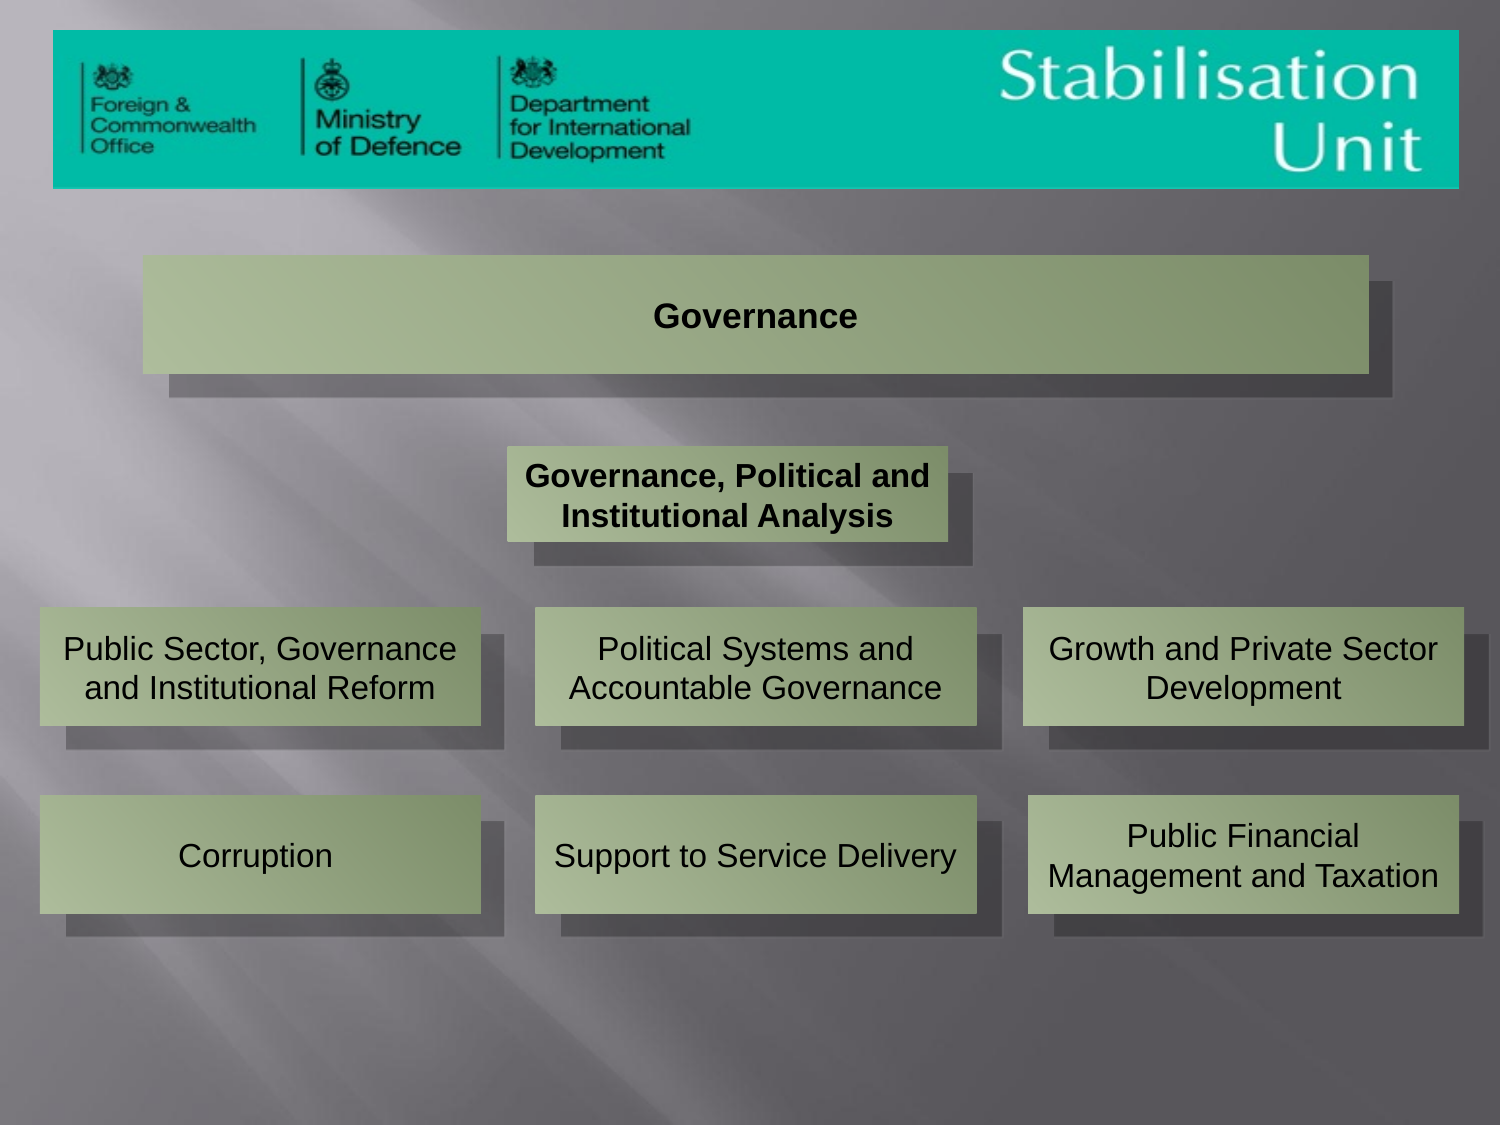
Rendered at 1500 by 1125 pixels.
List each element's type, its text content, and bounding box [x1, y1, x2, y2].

text_box Corruption [40, 795, 481, 913]
text_box Growth and Private Sector Development [1023, 608, 1464, 726]
text_box Political Systems and Accountable Governance [535, 608, 977, 726]
text_box Governance, Political and Institutional Analysis [508, 447, 948, 541]
text_box Governance [143, 255, 1369, 374]
text_box Support to Service Delivery [535, 795, 977, 913]
text_box Public Sector, Governance and Institutional Reform [40, 608, 481, 726]
text_box Public Financial Management and Taxation [1028, 795, 1459, 913]
picture [53, 31, 1459, 189]
